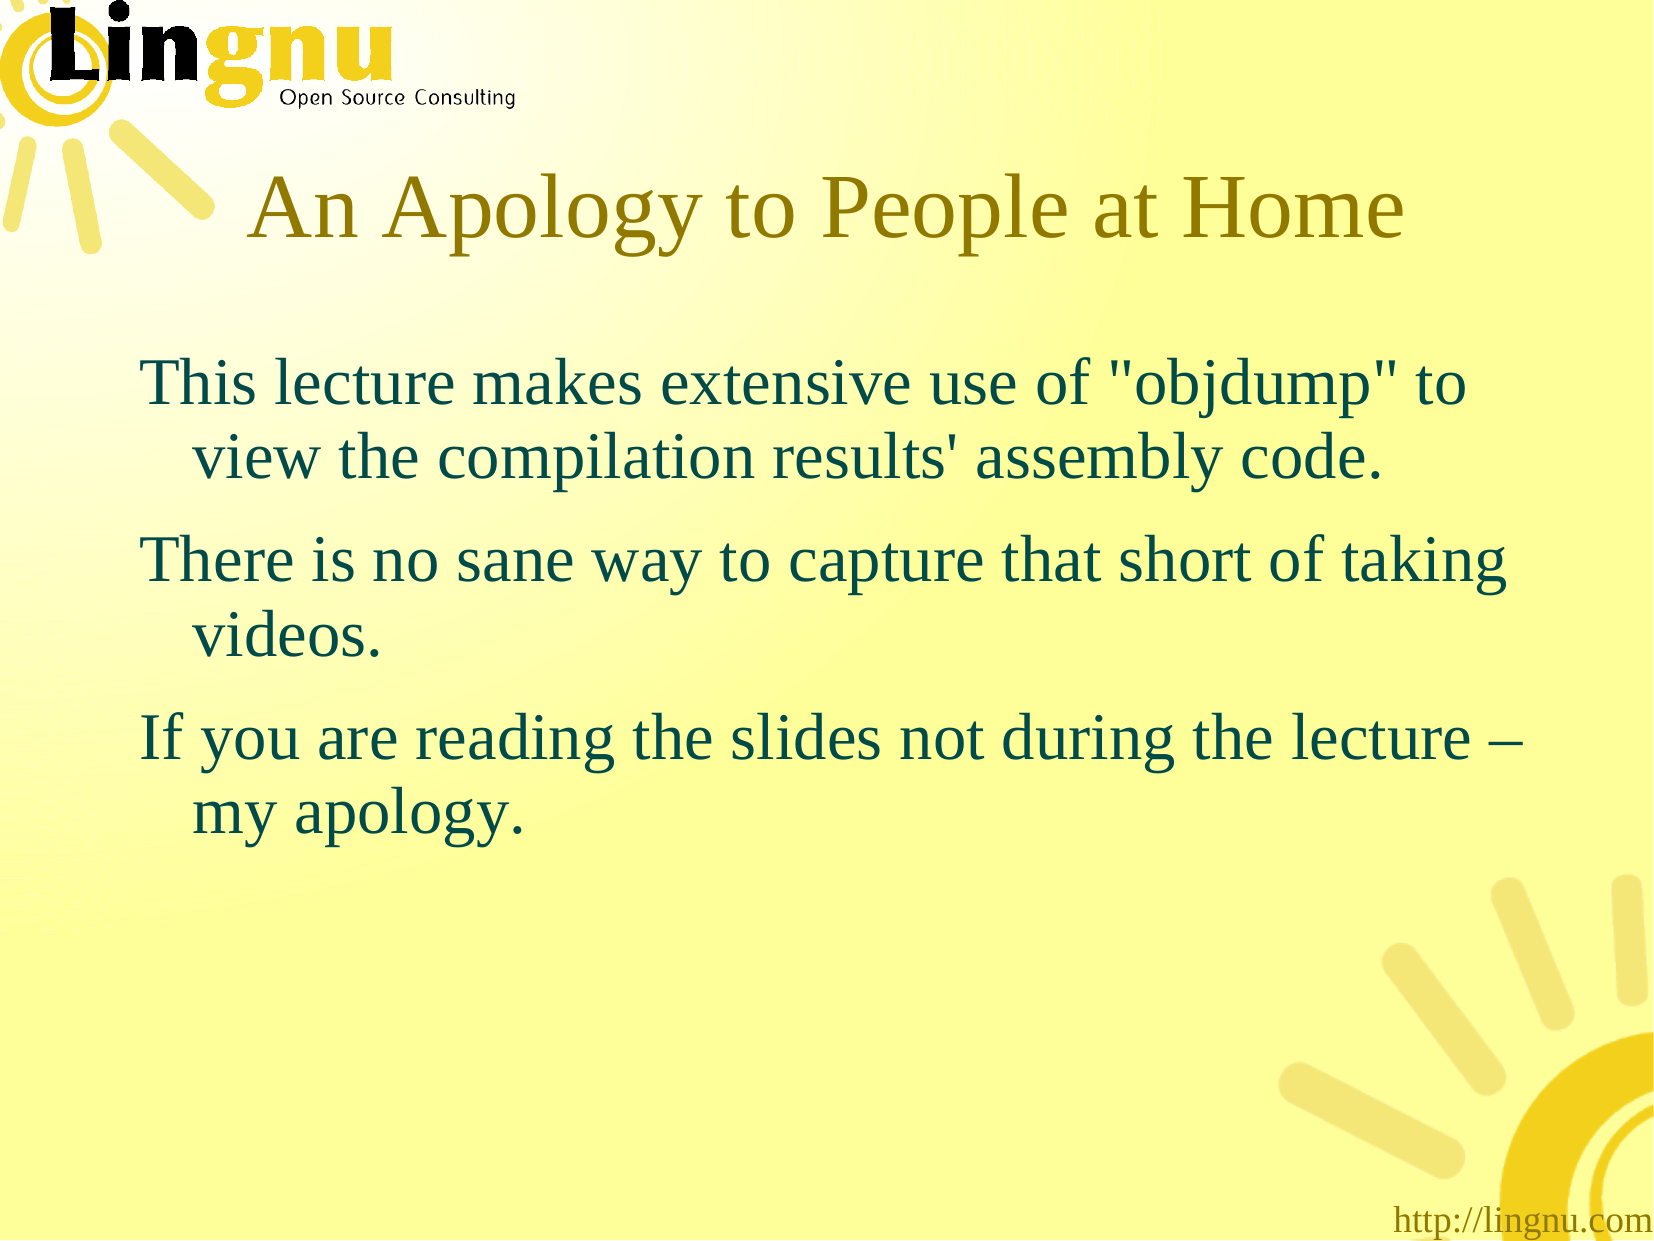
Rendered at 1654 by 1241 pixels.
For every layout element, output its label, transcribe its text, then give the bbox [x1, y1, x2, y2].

title An Apology to People at Home [121, 102, 1534, 311]
list This lecture makes extensive use of "objdump" to view the compilation results' assembly code. There is no sane way to capture that short of taking videos. If you are reading the slides not during the lecture – my apology. [121, 344, 1534, 1127]
picture [1256, 871, 1654, 1241]
picture [0, 0, 516, 256]
